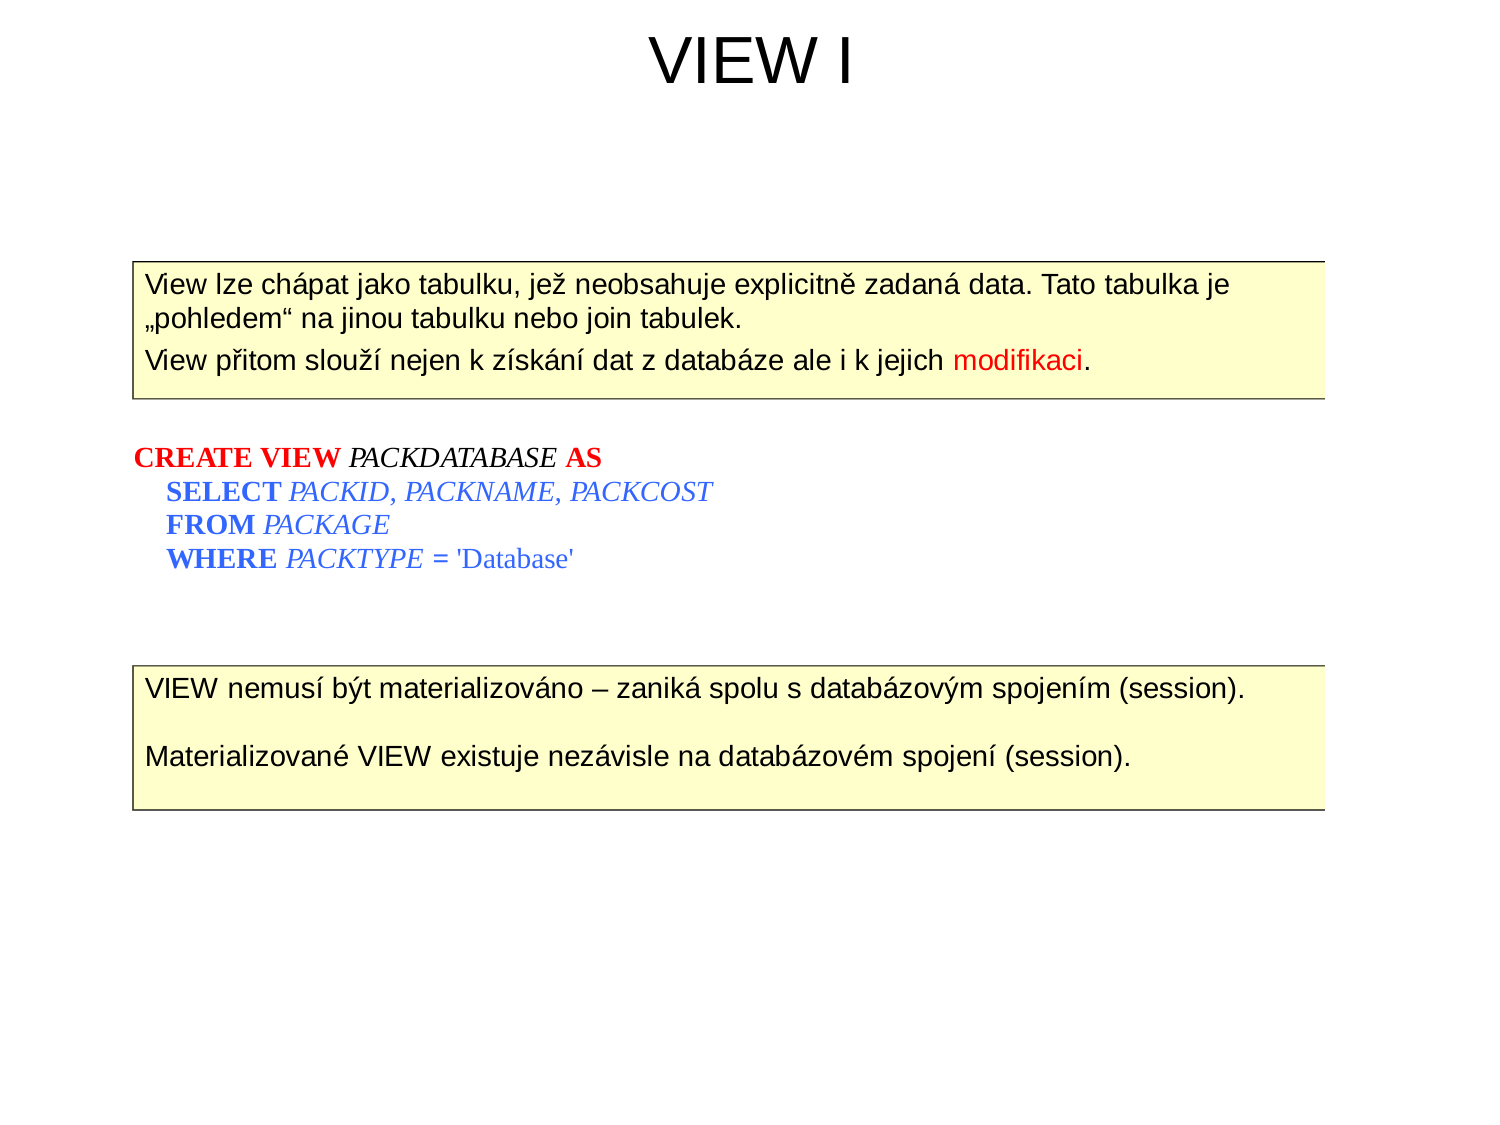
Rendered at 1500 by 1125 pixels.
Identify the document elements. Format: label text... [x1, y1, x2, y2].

chart [28, 138, 1325, 985]
title VIEW I [76, 0, 1427, 114]
